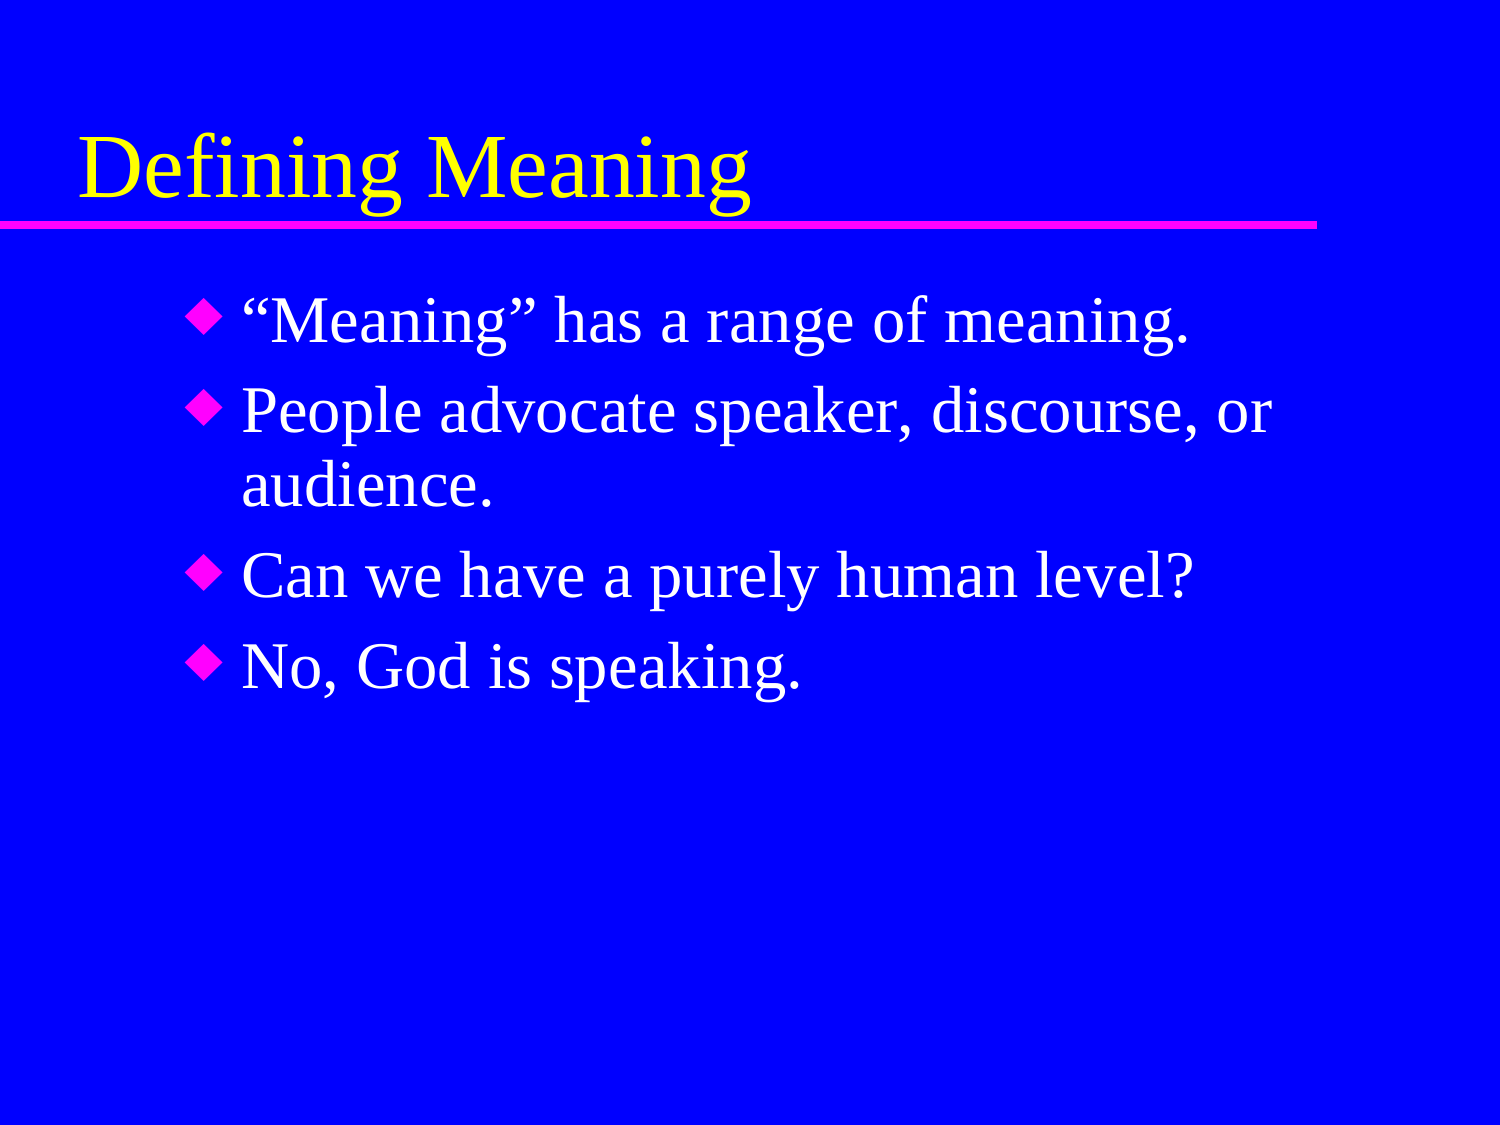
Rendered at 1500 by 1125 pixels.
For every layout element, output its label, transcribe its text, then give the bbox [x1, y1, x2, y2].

list “Meaning” has a range of meaning. People advocate speaker, discourse, or audience. Can we have a purely human level? No, God is speaking. [169, 275, 1438, 951]
title Defining Meaning [62, 43, 1338, 225]
